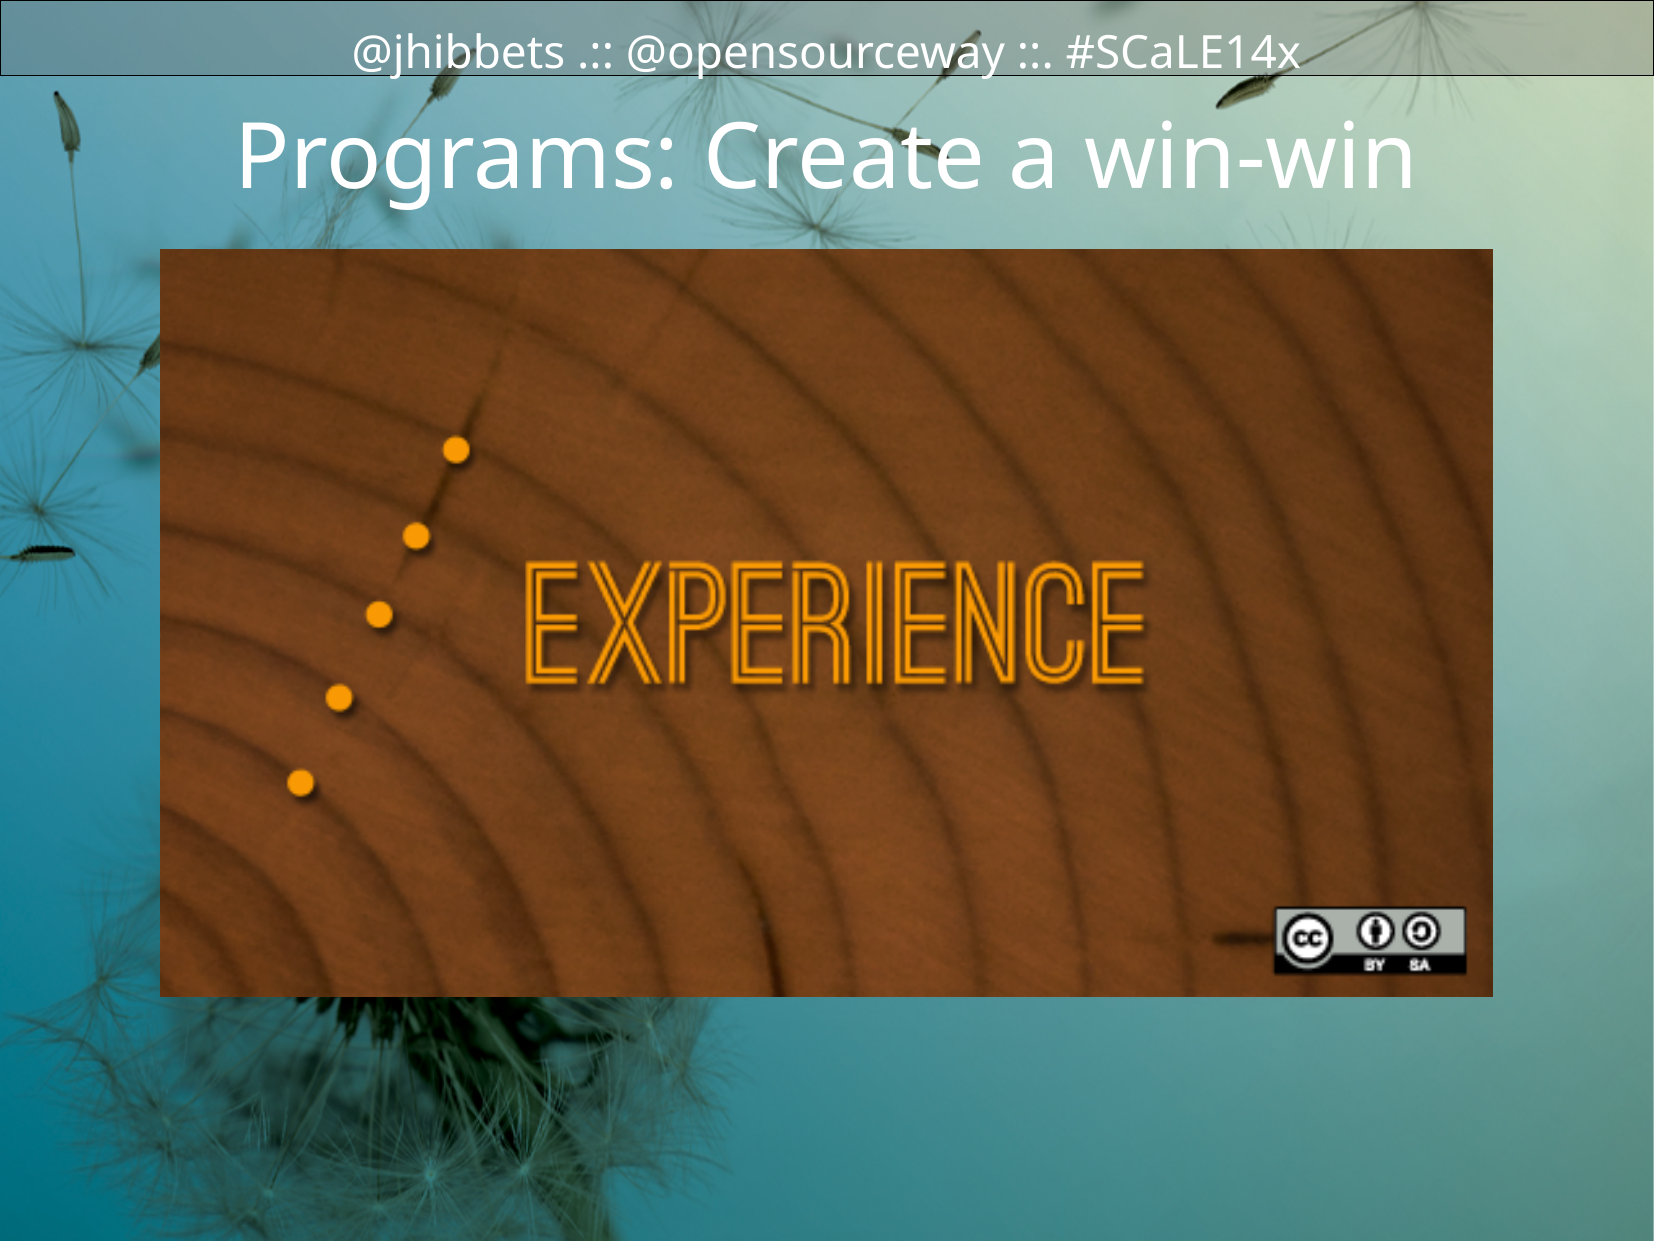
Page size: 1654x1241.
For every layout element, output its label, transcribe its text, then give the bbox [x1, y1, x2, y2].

picture [0, 76, 1654, 1241]
title Programs: Create a win-win [82, 49, 1571, 257]
